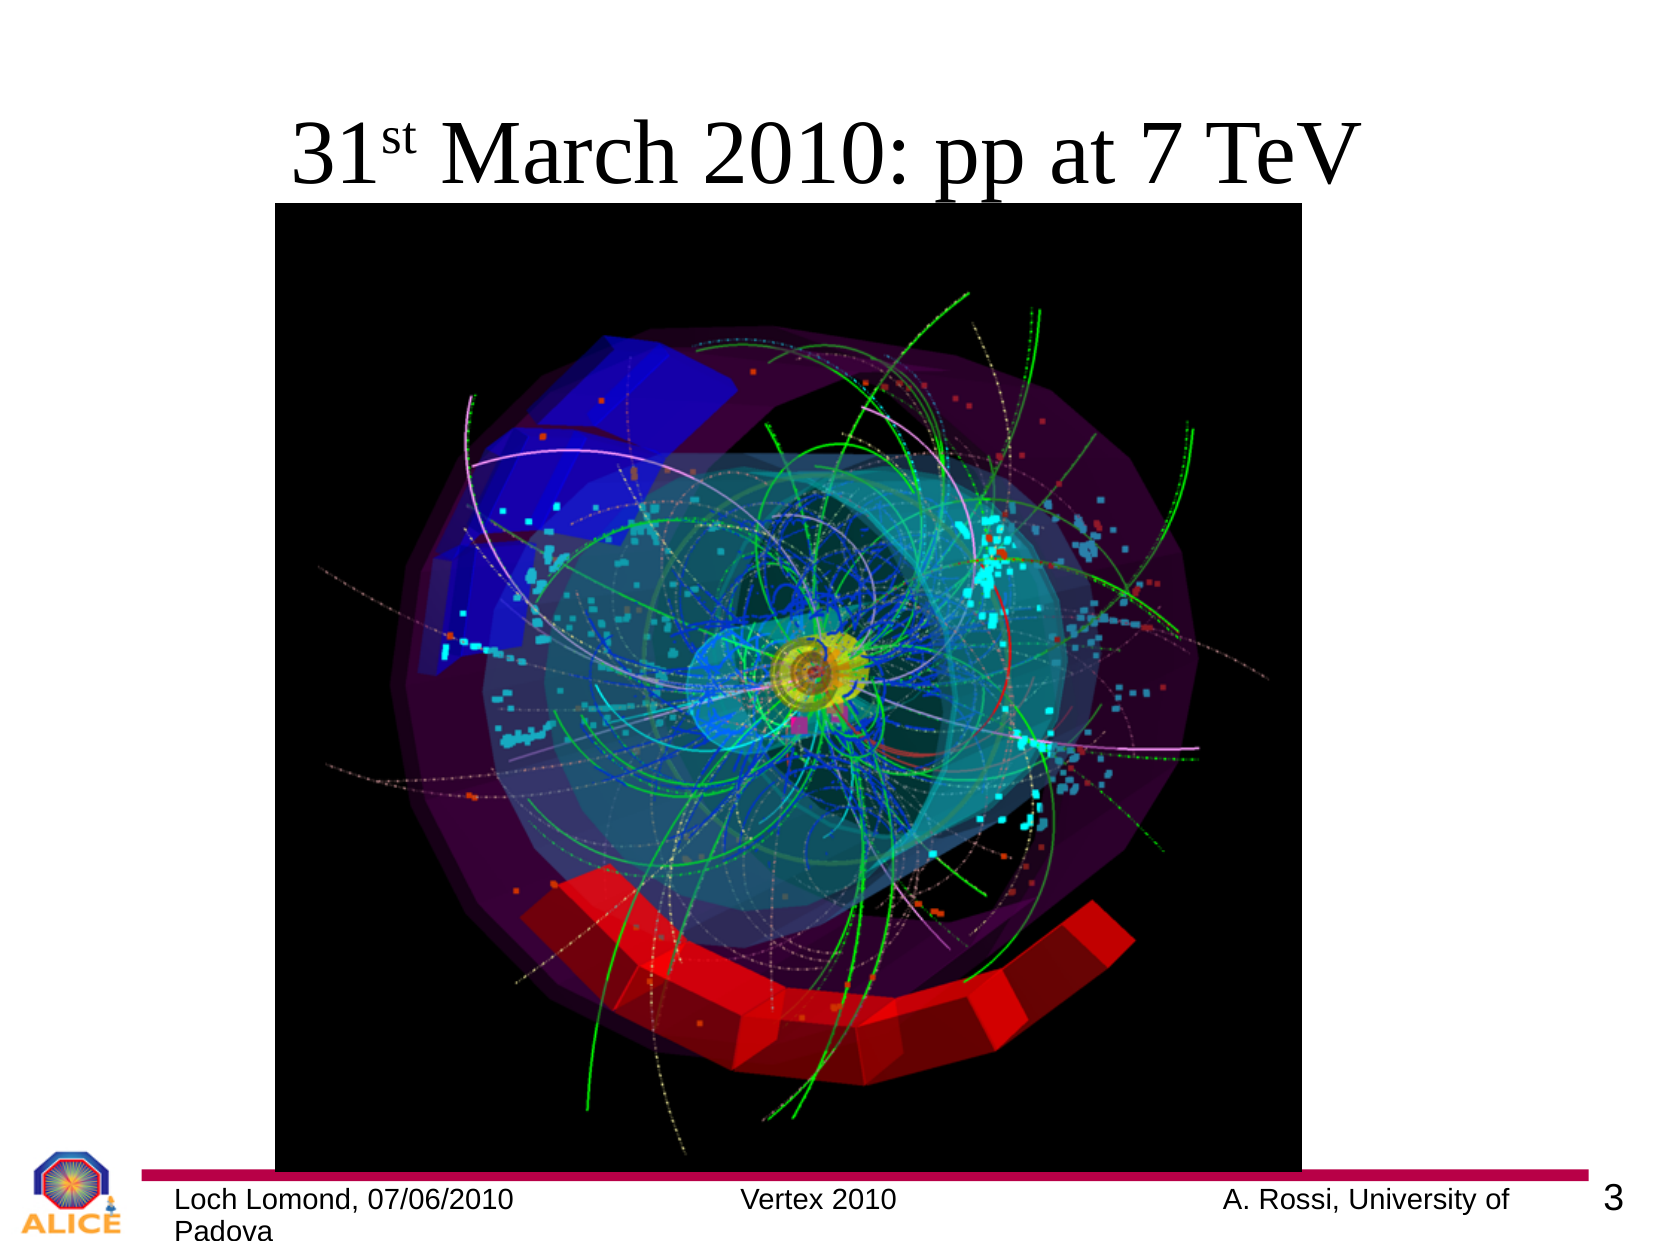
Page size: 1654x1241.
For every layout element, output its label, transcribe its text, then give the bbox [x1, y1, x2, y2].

picture [11, 1146, 135, 1241]
picture [275, 203, 1302, 1172]
title 31st March 2010: pp at 7 TeV [82, 56, 1571, 250]
text_box 3 [1588, 1169, 1648, 1227]
text_box Loch Lomond, 07/06/2010 Vertex 2010 A. Rossi, University of Padova [159, 1175, 1588, 1223]
text_box [141, 1169, 1588, 1182]
